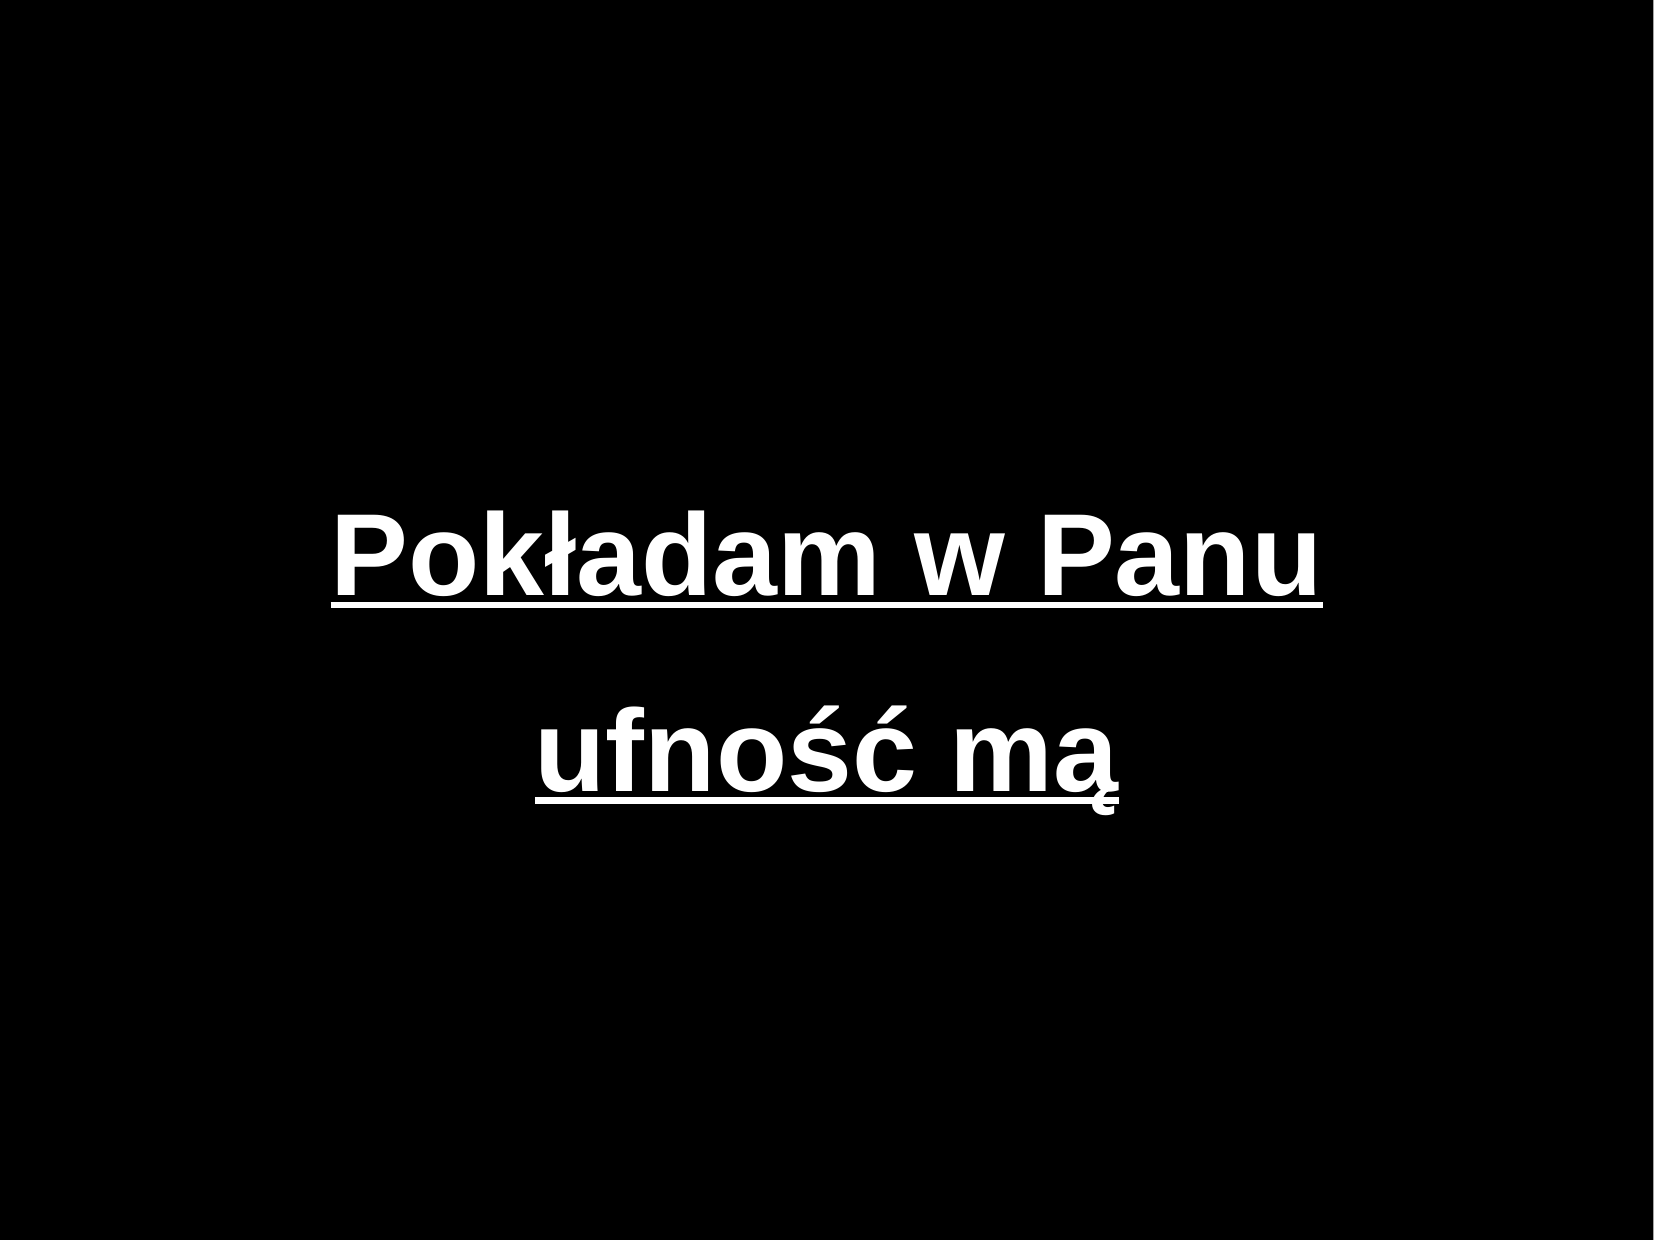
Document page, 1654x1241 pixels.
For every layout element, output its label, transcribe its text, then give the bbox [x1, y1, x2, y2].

subtitle Pokładam w Panu ufność mą [0, 0, 1654, 1241]
